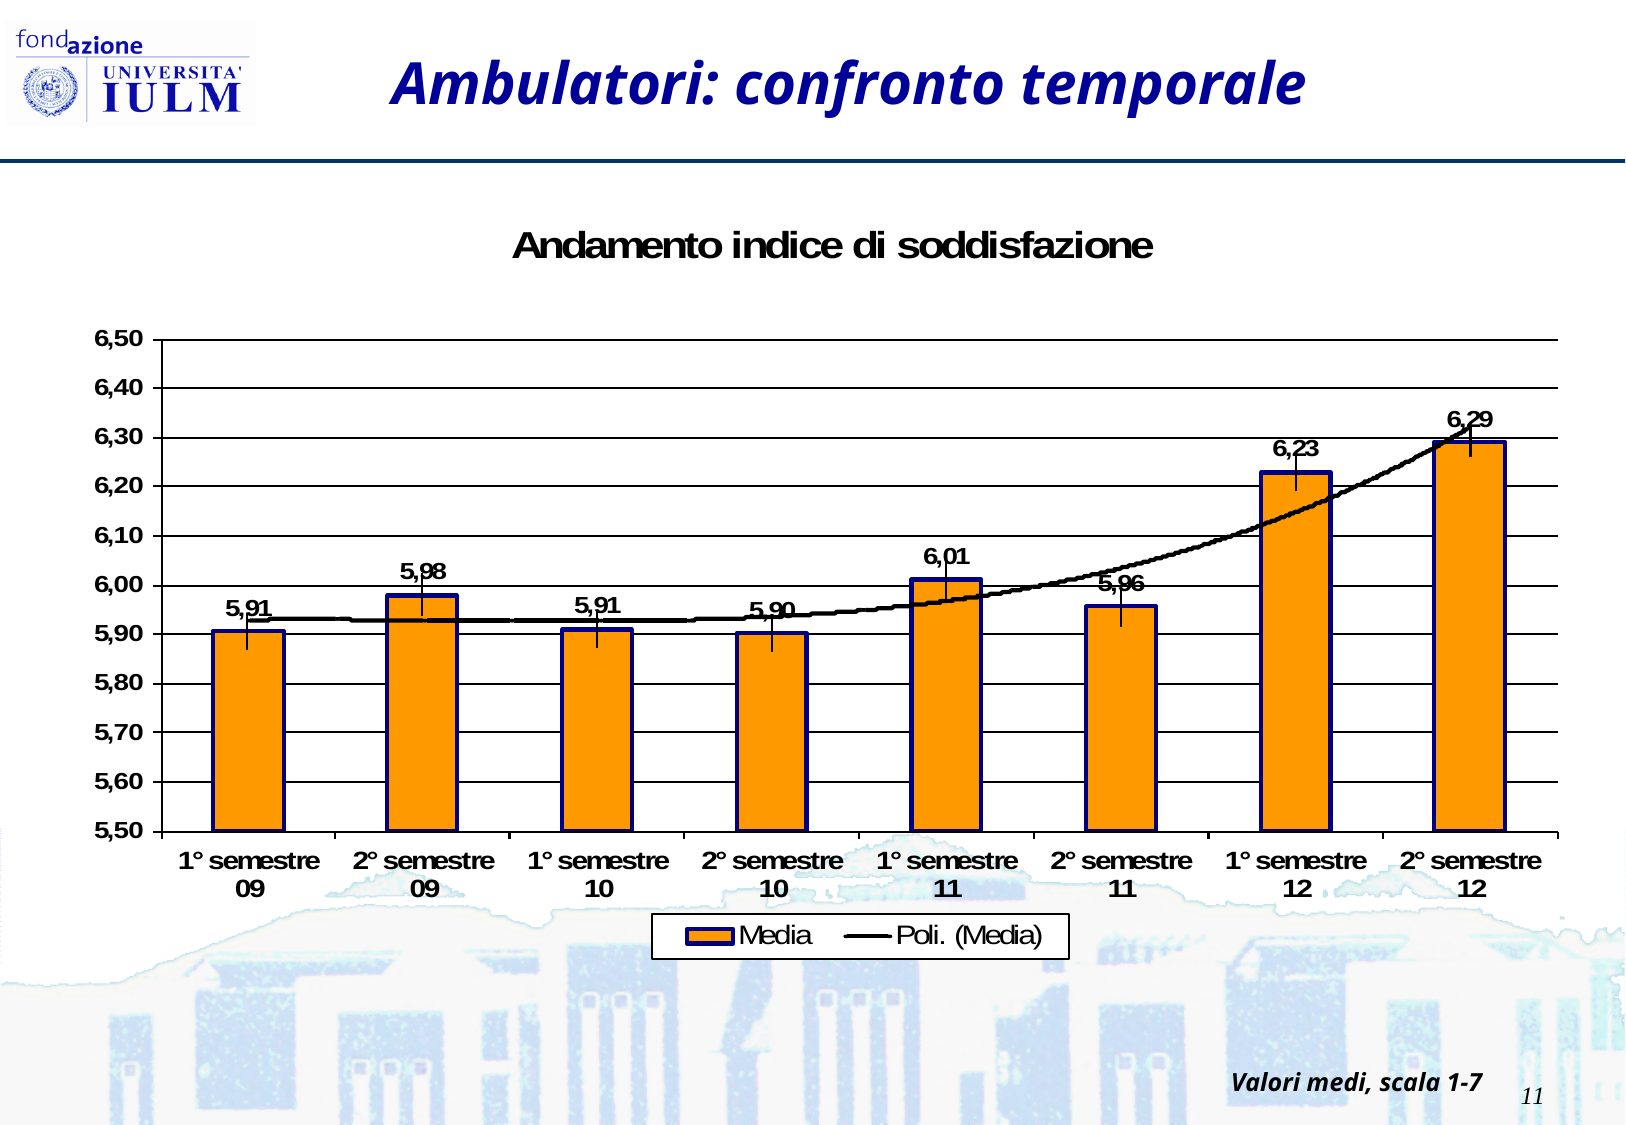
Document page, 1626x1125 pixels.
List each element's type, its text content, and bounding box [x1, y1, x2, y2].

picture [5, 19, 233, 127]
picture [68, 196, 1581, 965]
text_box Ambulatori: confronto temporale [233, 18, 1466, 144]
text_box Valori medi, scala 1-7 [1215, 1058, 1498, 1105]
